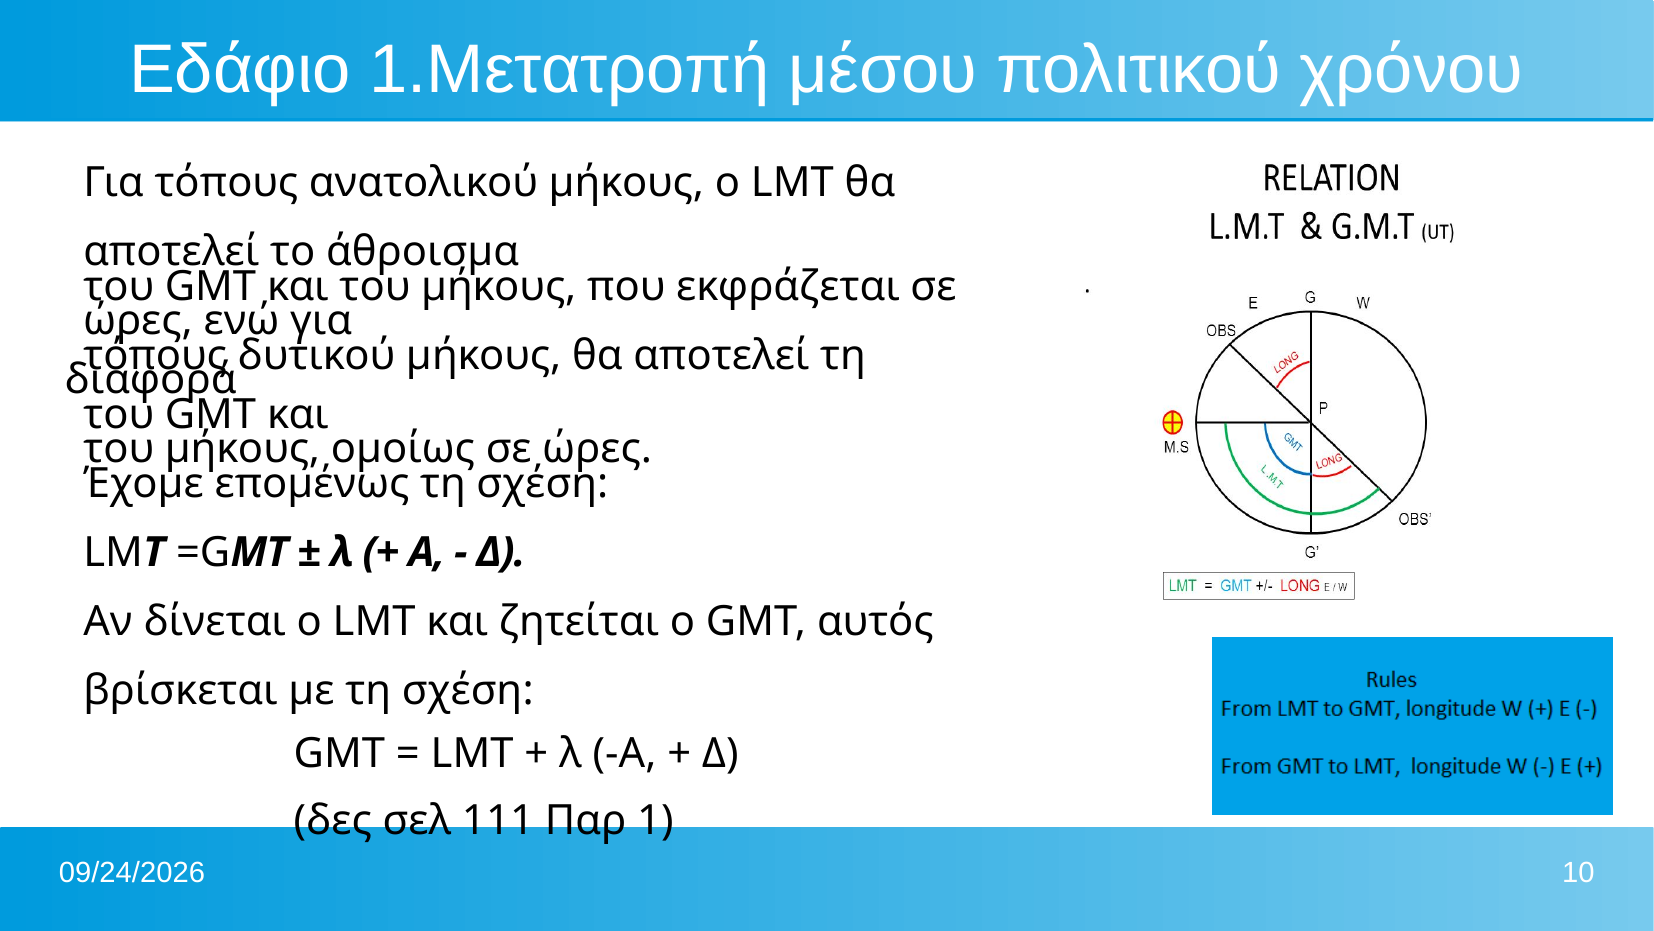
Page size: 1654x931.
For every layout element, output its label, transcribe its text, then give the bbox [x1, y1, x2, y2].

picture [1289, 702, 1294, 714]
picture [1597, 758, 1601, 775]
picture [1349, 703, 1353, 713]
title Εδάφιο 1.Μετατροπή μέσου πολιτικού χρόνου [59, 29, 1595, 108]
picture [1577, 701, 1581, 719]
list Για τόπους ανατολικού μήκους, ο LΜΤ θα αποτελεί το άθροισμα του GΜΤ και του μήκους, που εκφράζεται σε ώρες, ενώ για τόπους δυτικού μήκους, θα αποτελεί τη διαφορά του GΜΤ και του μήκους, ομοίως σε ώρες. Έχομε επομένως τη σχέση: LMΤ =GΜΤ ± λ (+ Α, - Δ). Αν δίνεται ο LΜΤ και ζητείται ο GΜΤ, αυτός βρίσκεται με τη σχέση: GΜΤ = LΜΤ + λ (-Α, + Δ) (δες σελ 111 Παρ 1) [37, 150, 1088, 788]
picture [1294, 760, 1299, 772]
picture [1050, 139, 1613, 638]
picture [1300, 702, 1305, 715]
